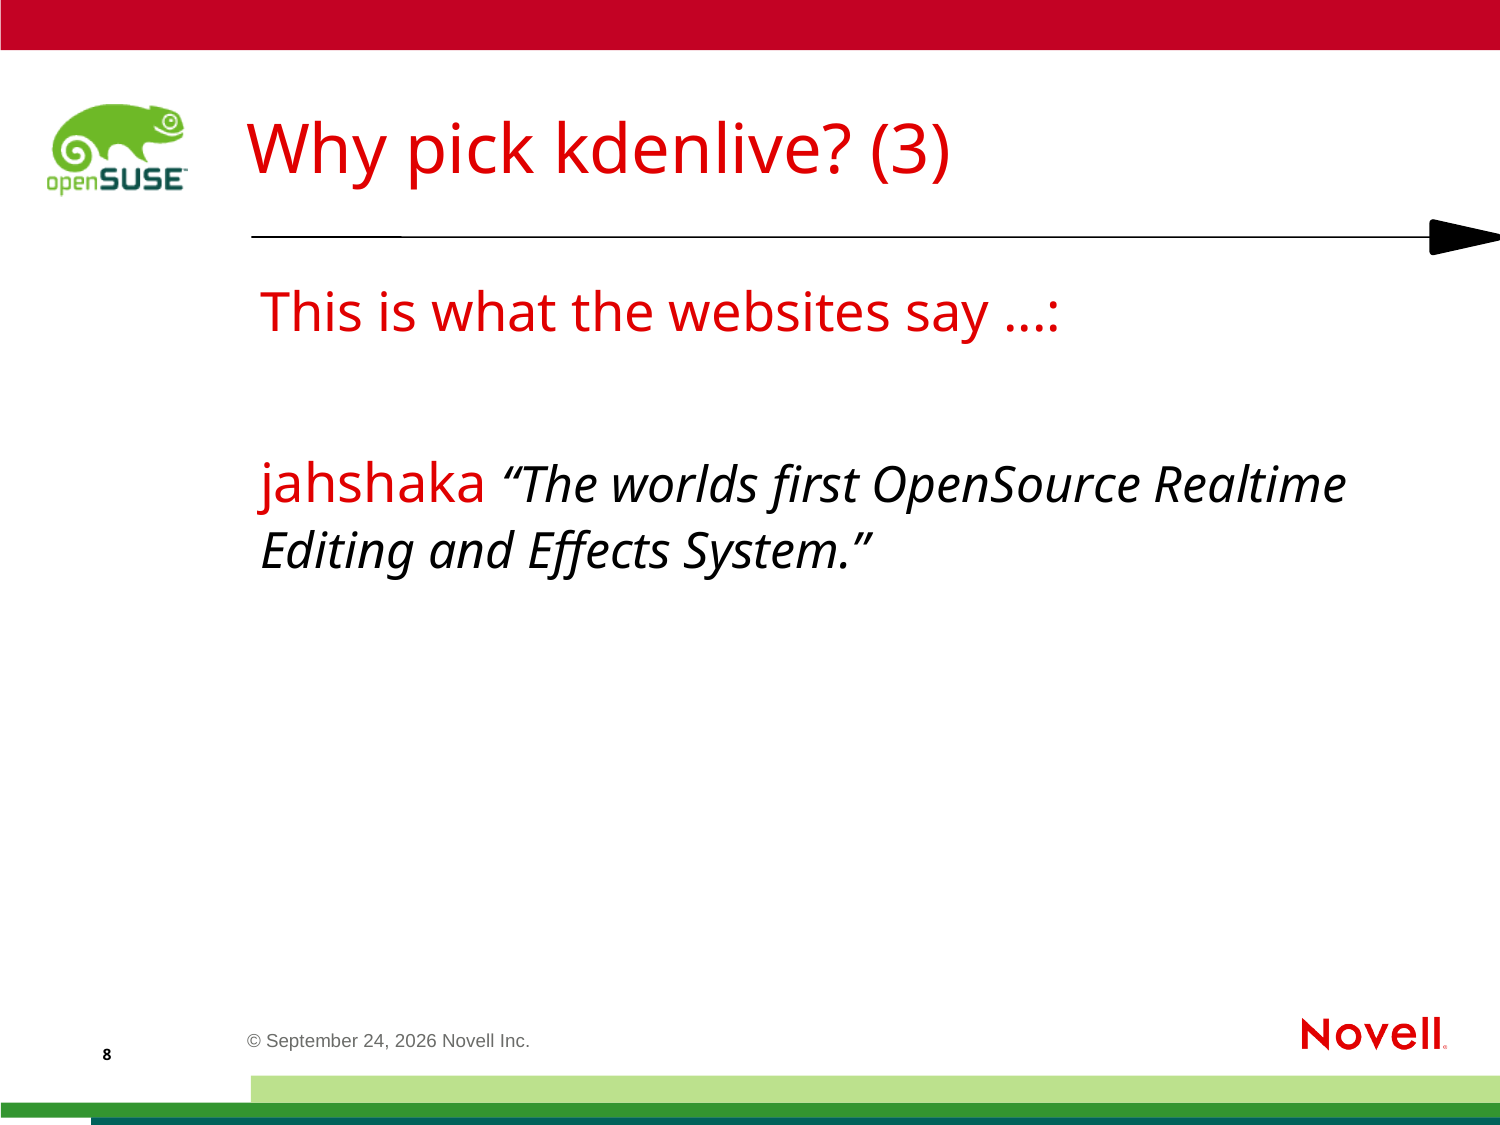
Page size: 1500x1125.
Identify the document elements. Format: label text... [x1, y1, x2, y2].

title Why pick kdenlive? (3) [246, 60, 1409, 239]
picture [47, 104, 188, 197]
list This is what the websites say ...: jahshaka “The worlds first OpenSource Realtime Editing and Effects System.” [245, 267, 1458, 1026]
picture [1295, 1026, 1453, 1056]
